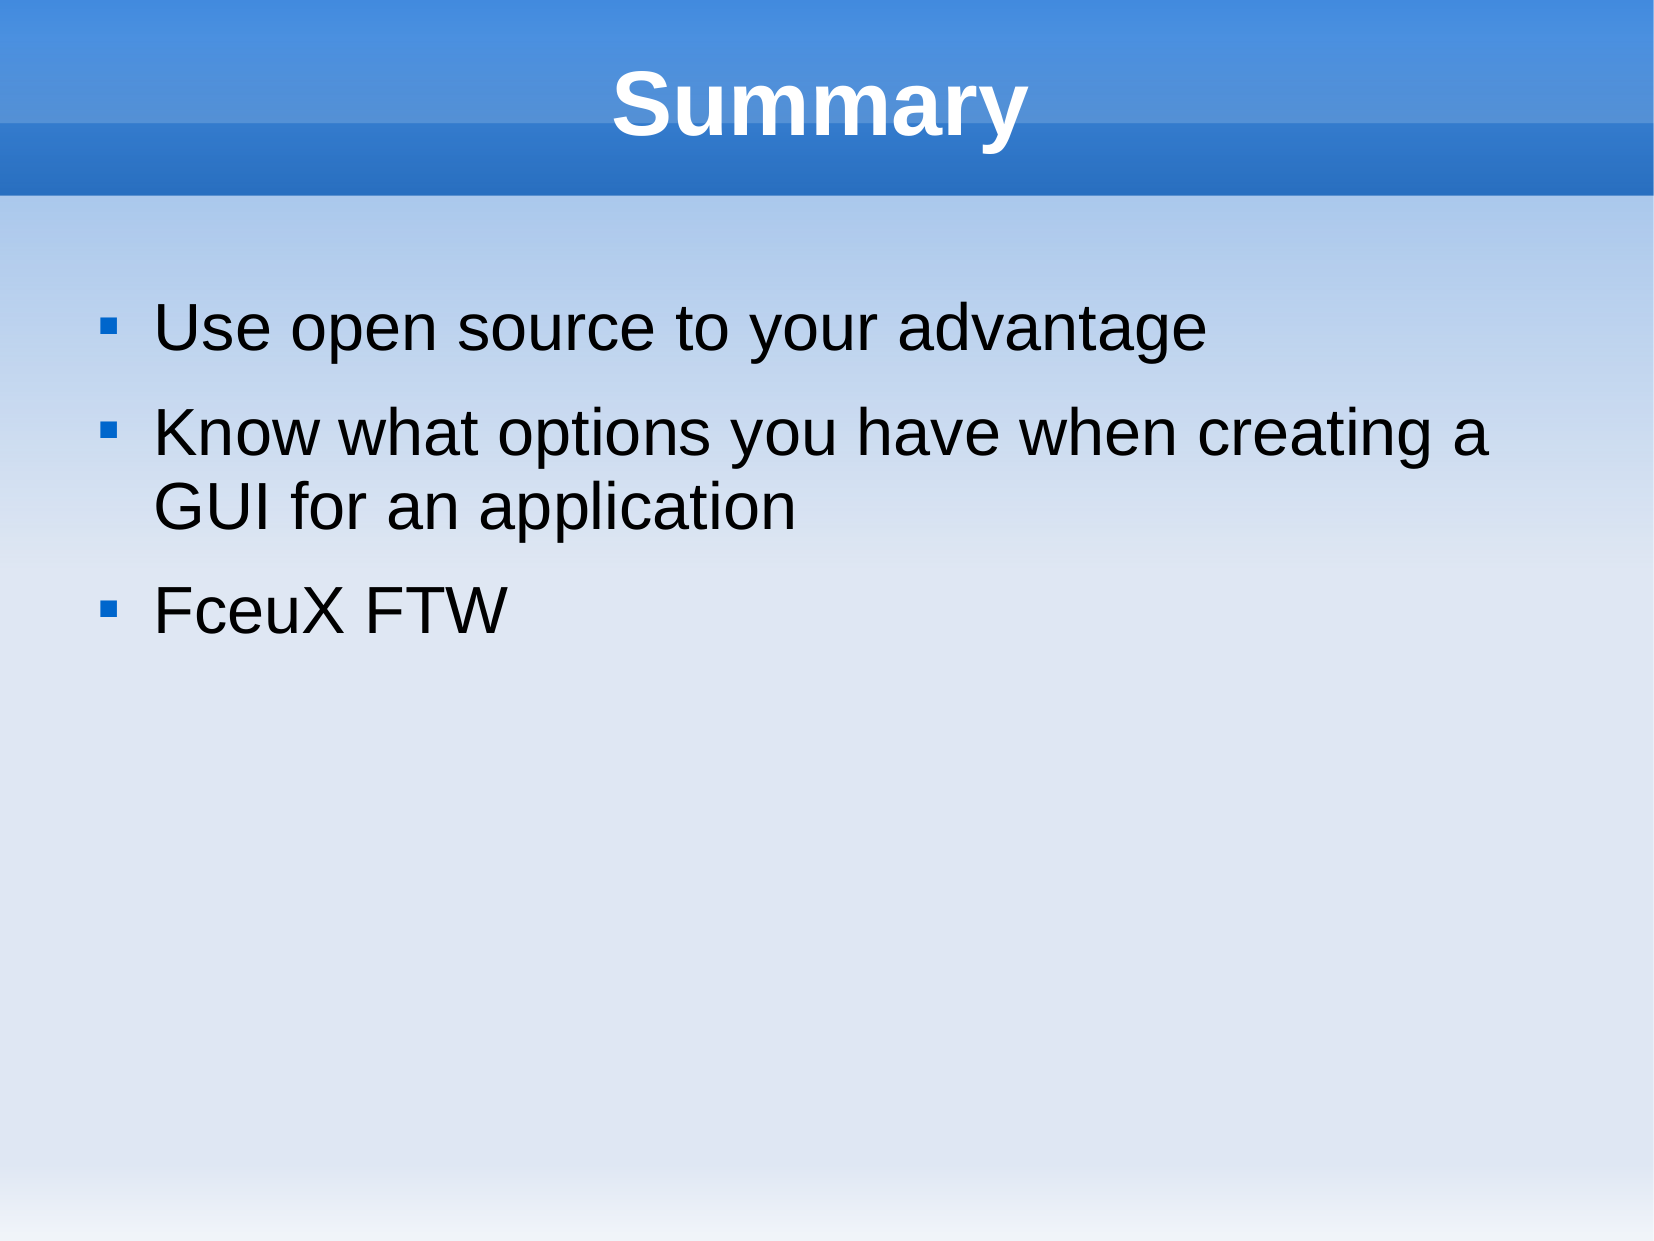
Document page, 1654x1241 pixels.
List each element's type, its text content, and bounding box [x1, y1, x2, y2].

picture [0, 0, 1654, 1241]
list Use open source to your advantage Know what options you have when creating a GUI for an application FceuX FTW [82, 290, 1571, 1094]
title Summary [76, 7, 1565, 200]
